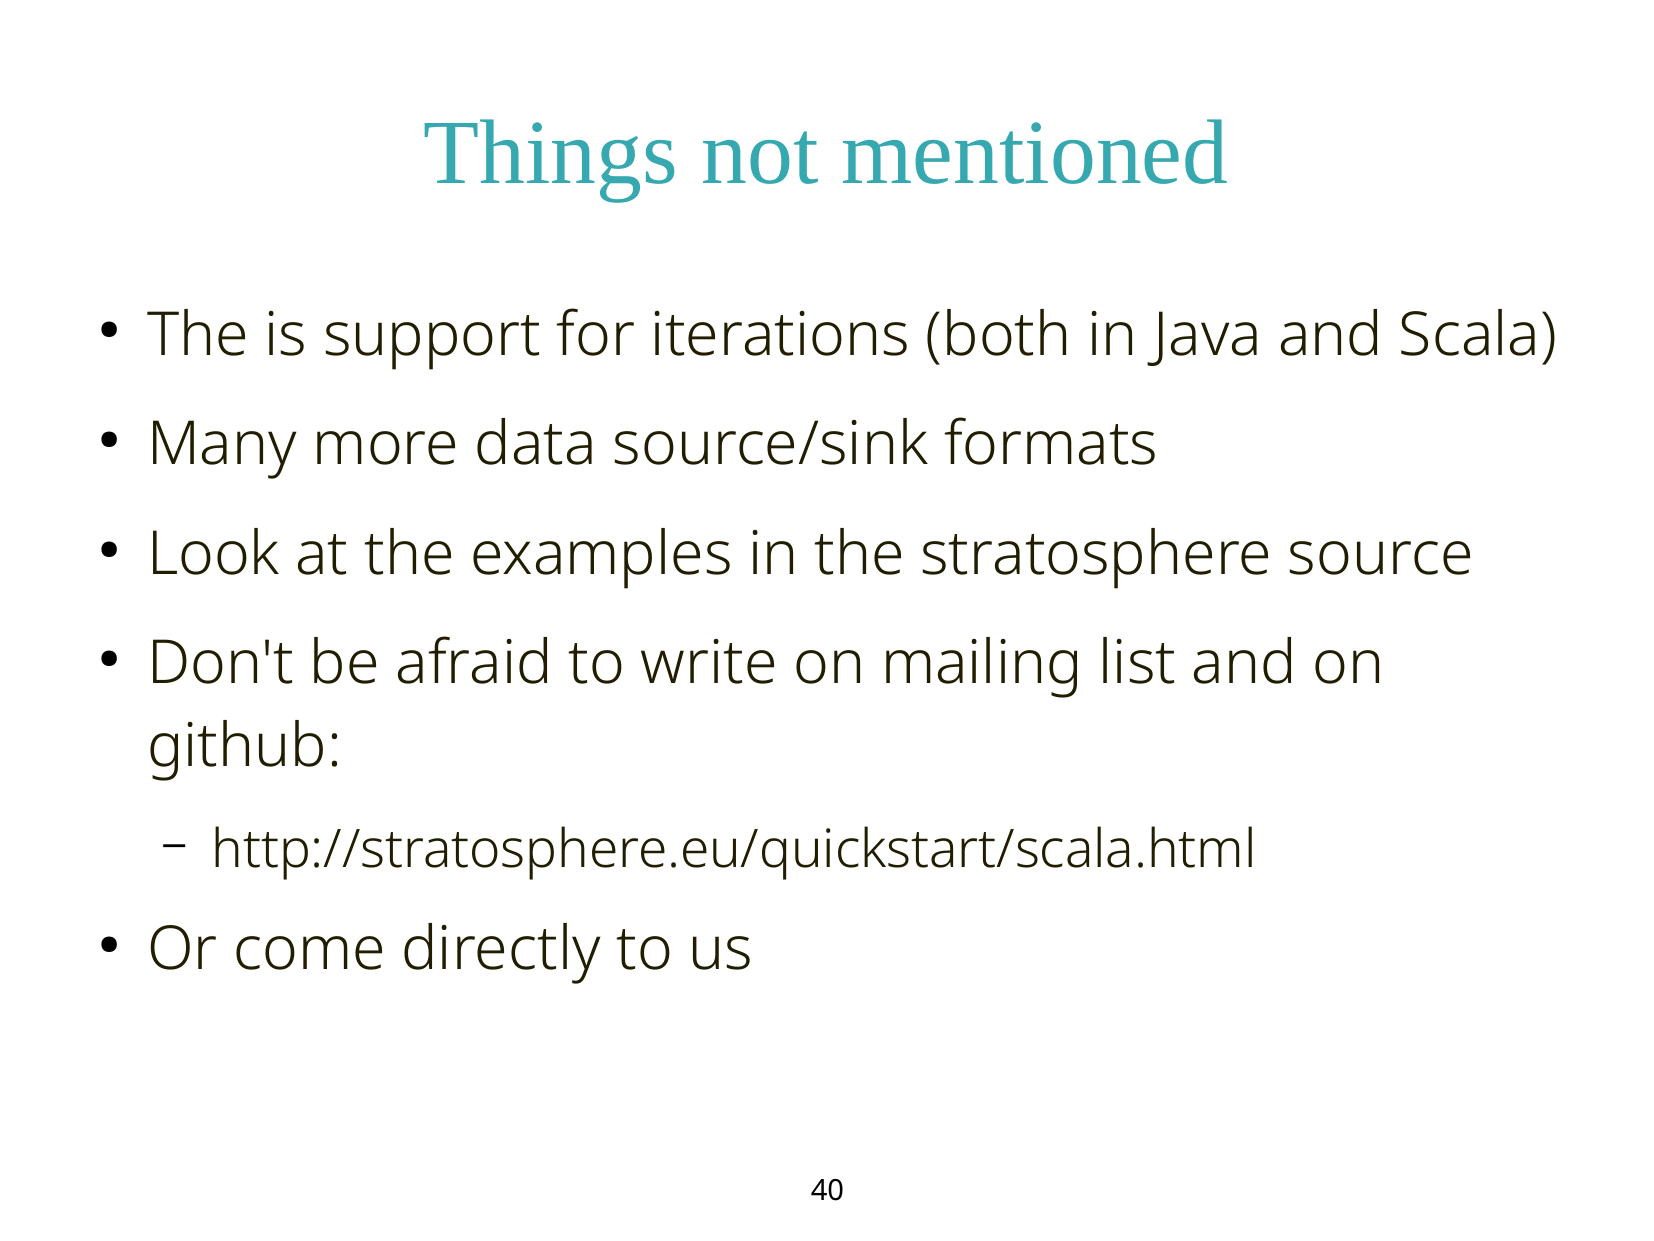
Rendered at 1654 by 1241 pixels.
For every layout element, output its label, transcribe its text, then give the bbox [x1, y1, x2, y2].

list The is support for iterations (both in Java and Scala) Many more data source/sink formats Look at the examples in the stratosphere source Don't be afraid to write on mailing list and on github: http://stratosphere.eu/quickstart/scala.html Or come directly to us [82, 290, 1571, 1010]
title Things not mentioned [82, 49, 1571, 257]
